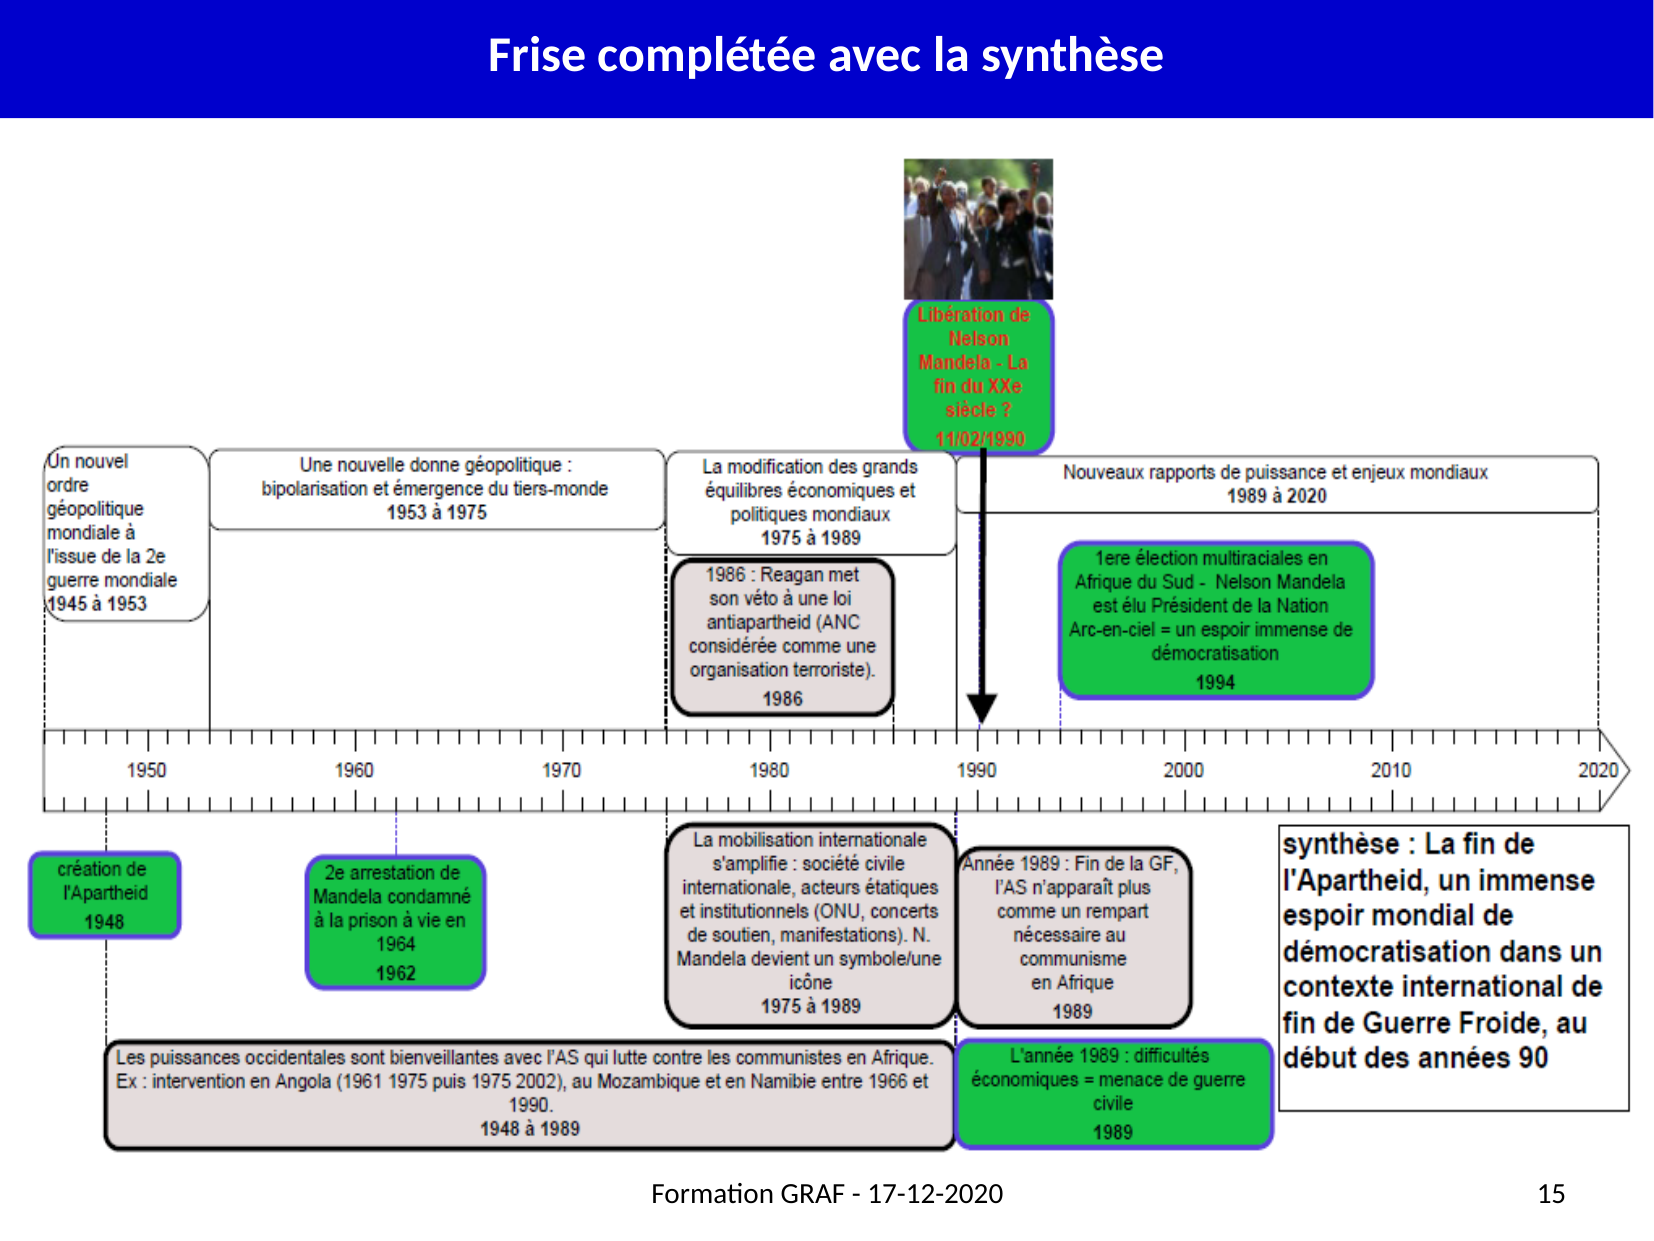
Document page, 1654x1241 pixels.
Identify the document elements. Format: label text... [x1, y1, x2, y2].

picture [23, 141, 1648, 1158]
title Frise complétée avec la synthèse [0, 0, 1654, 119]
